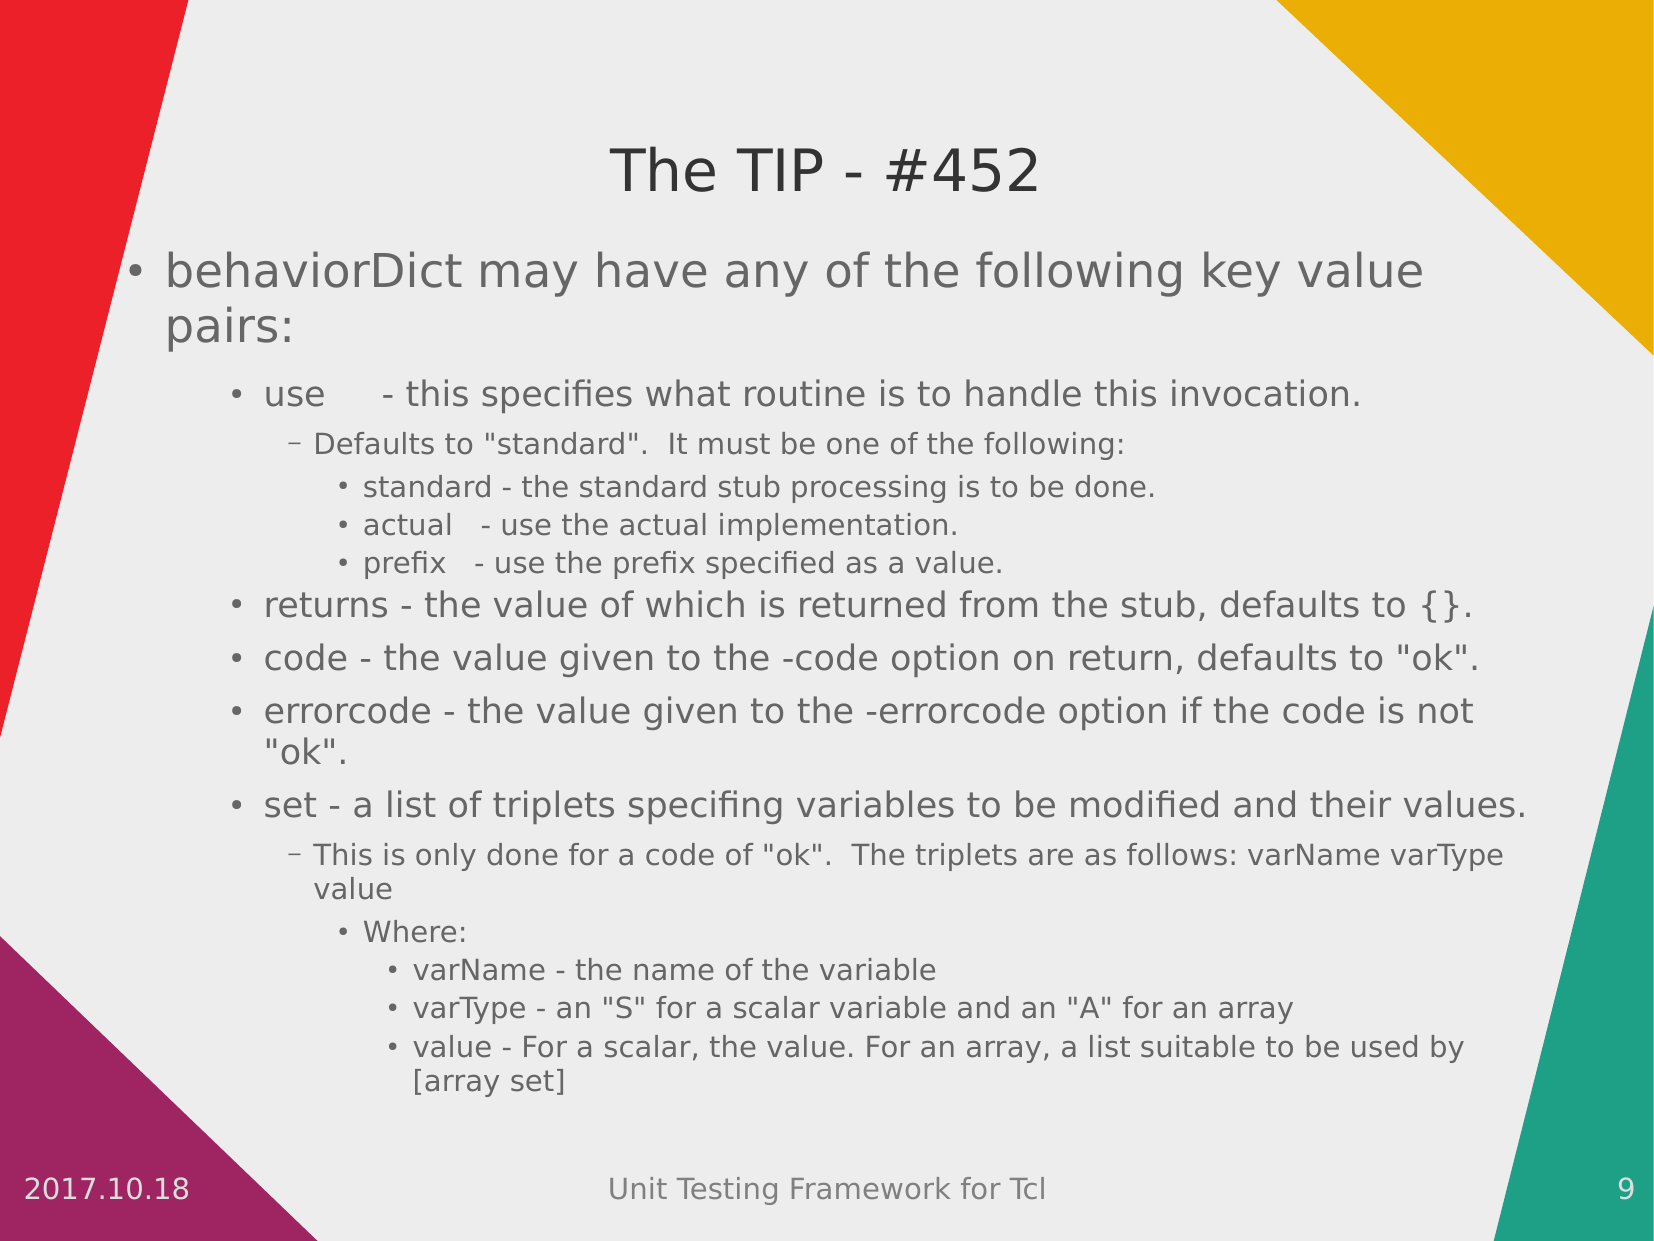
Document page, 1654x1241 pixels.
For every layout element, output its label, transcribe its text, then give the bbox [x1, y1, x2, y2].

list behaviorDict may have any of the following key value pairs: use - this specifies what routine is to handle this invocation. Defaults to "standard". It must be one of the following: standard - the standard stub processing is to be done. actual - use the actual implementation. prefix - use the prefix specified as a value. returns - the value of which is returned from the stub, defaults to {}. code - the value given to the -code option on return, defaults to "ok". errorcode - the value given to the -errorcode option if the code is not "ok". set - a list of triplets specifing variables to be modified and their values. This is only done for a code of "ok". The triplets are as follows: varName varType value Where: varName - the name of the variable varType - an "S" for a scalar variable and an "A" for an array value - For a scalar, the value. For an array, a list suitable to be used by [array set] [114, 244, 1539, 1147]
title The TIP - #452 [114, 73, 1539, 244]
